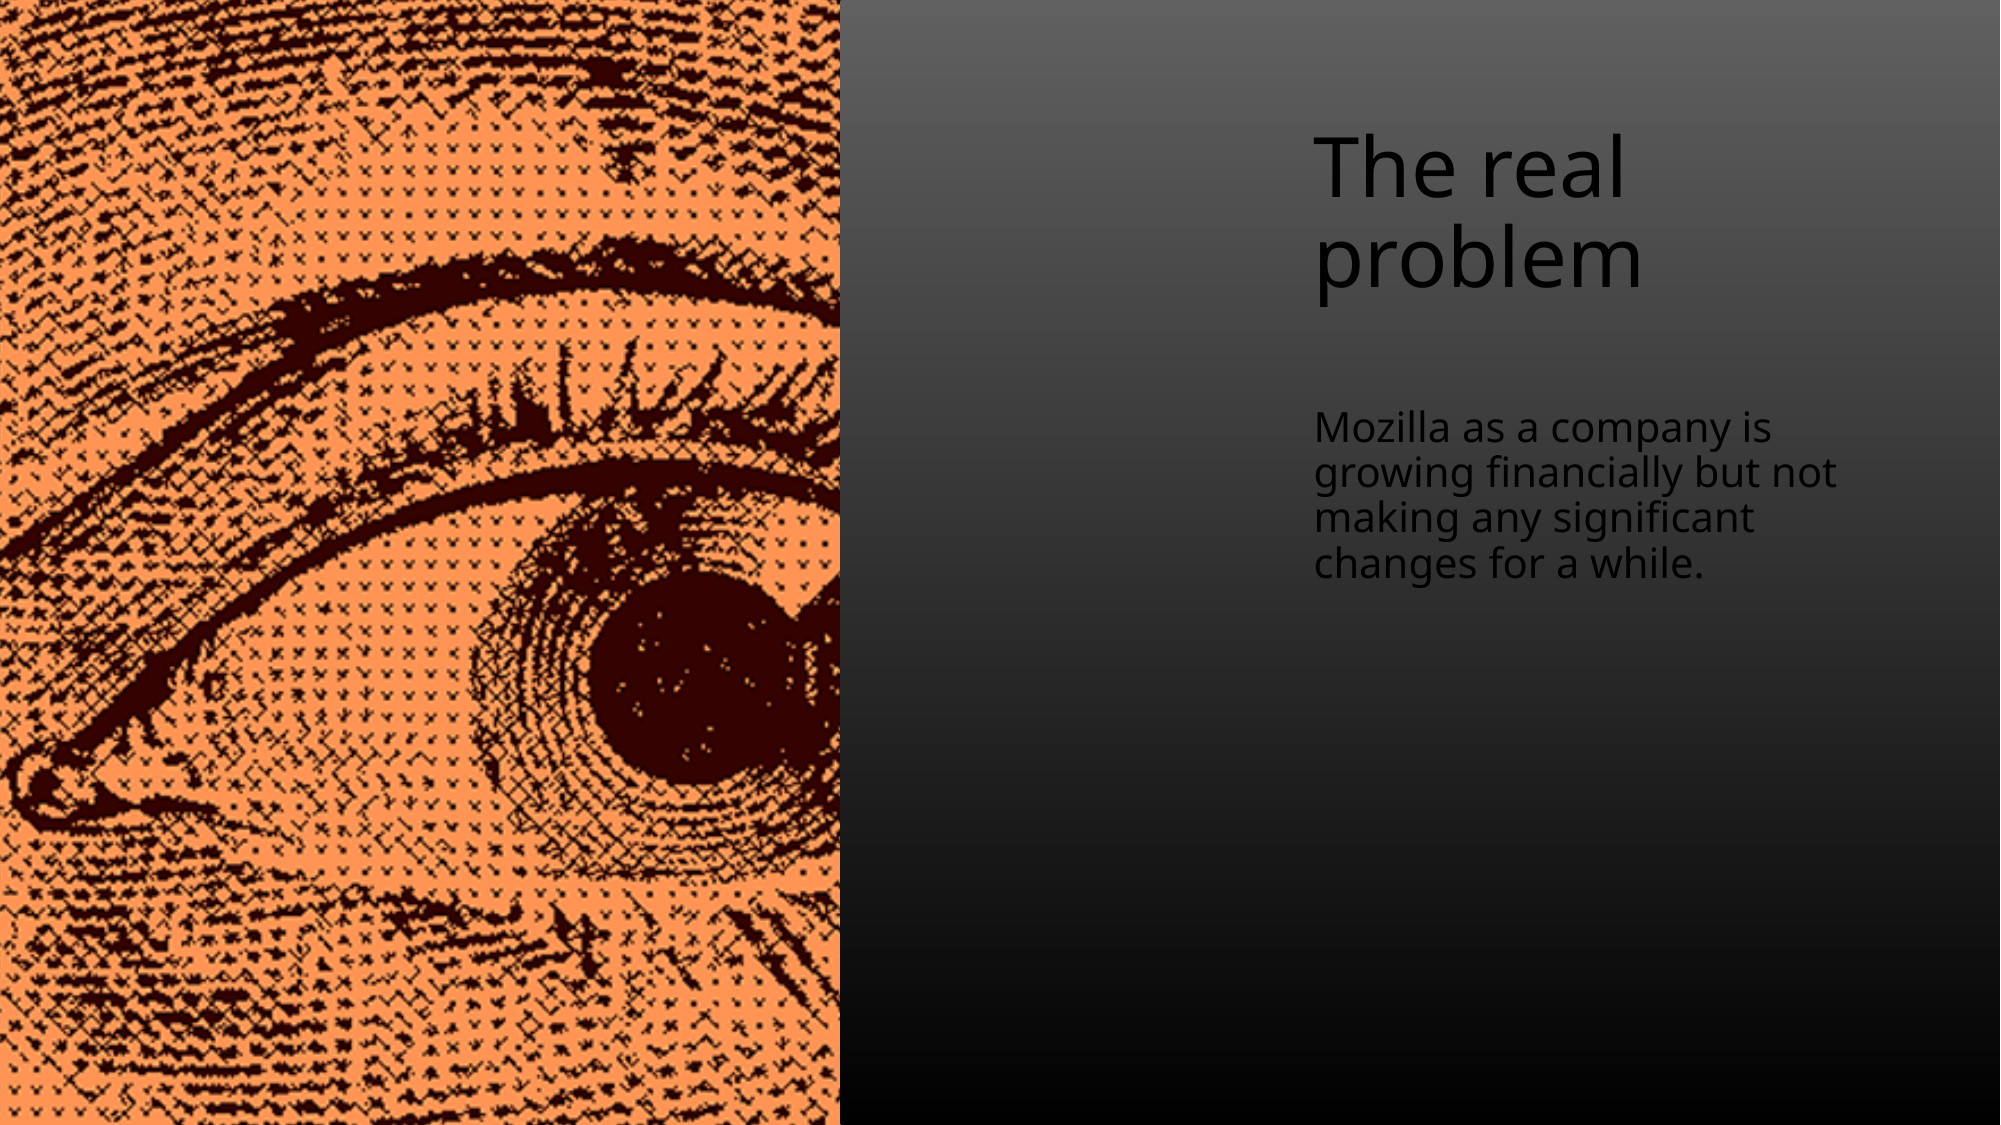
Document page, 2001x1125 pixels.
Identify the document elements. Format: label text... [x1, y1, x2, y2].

text_box [841, 0, 2000, 1125]
title The real problem [1298, 59, 1926, 372]
picture [0, 0, 841, 1125]
list Mozilla as a company is growing financially but not making any significant changes for a while. [1298, 399, 1926, 1014]
